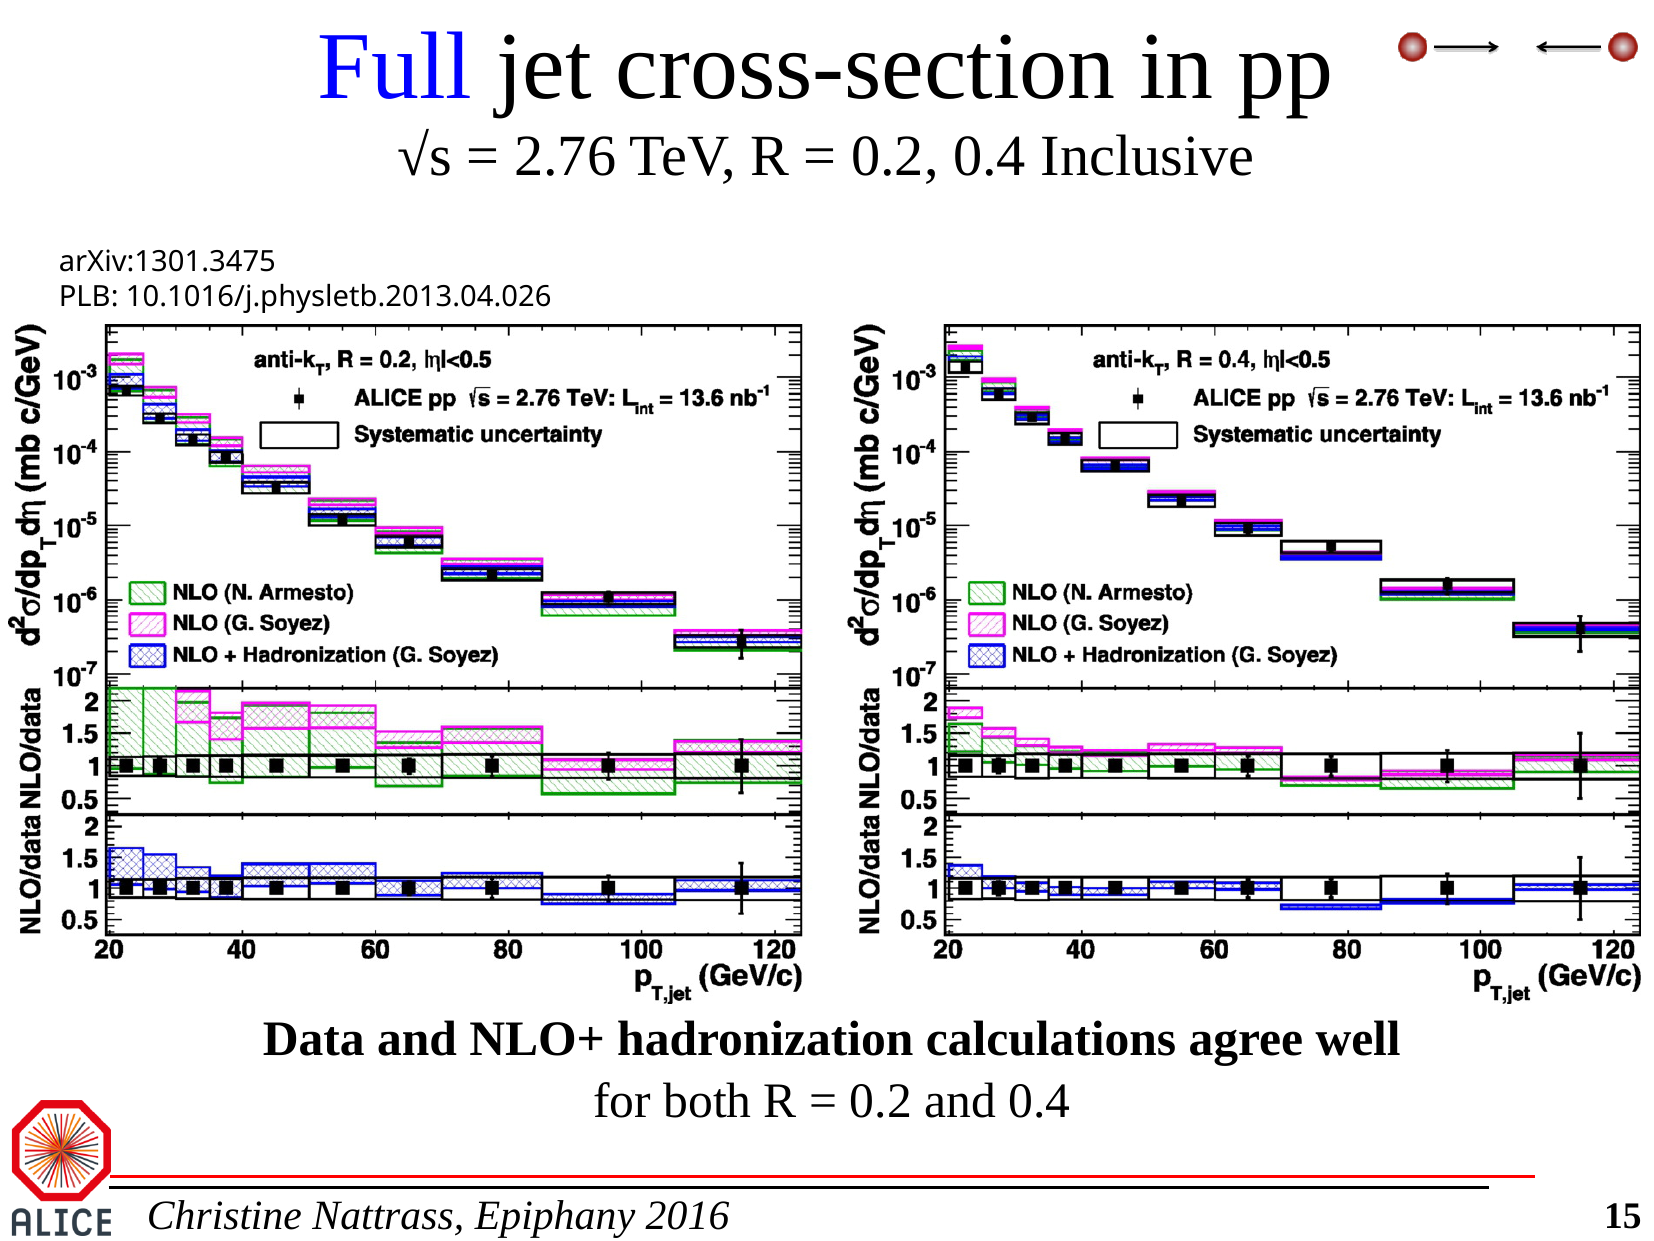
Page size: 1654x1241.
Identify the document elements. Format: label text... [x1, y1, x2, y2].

picture [8, 324, 1641, 1005]
title Full jet cross-section in pp √s = 2.76 TeV, R = 0.2, 0.4 Inclusive [99, 19, 1554, 196]
text_box Data and NLO+ hadronization calculations agree well for both R = 0.2 and 0.4 [126, 1005, 1537, 1197]
picture [1394, 0, 1641, 209]
text_box arXiv:1301.3475 PLB: 10.1016/j.physletb.2013.04.026 [43, 235, 567, 320]
picture [11, 1100, 111, 1236]
